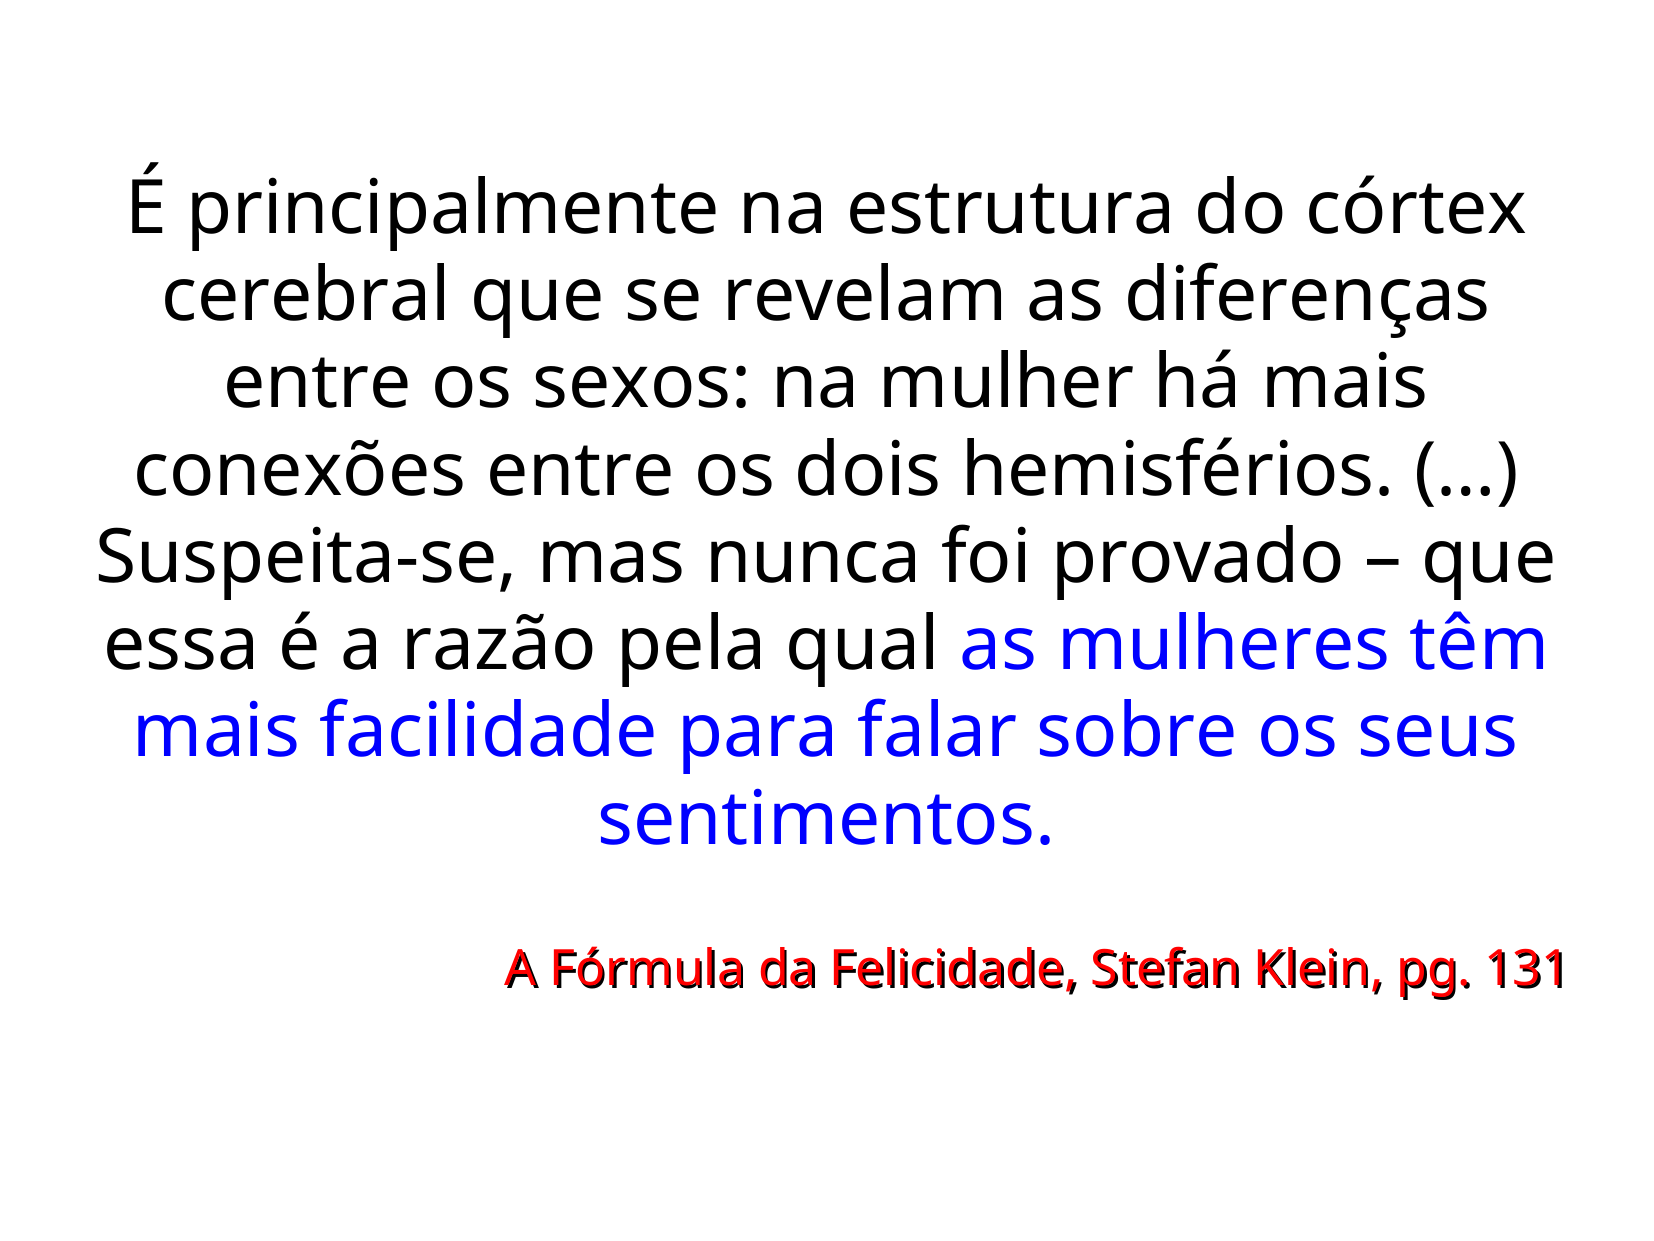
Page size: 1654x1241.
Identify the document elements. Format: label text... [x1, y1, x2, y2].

text_box É principalmente na estrutura do córtex cerebral que se revelam as diferenças entre os sexos: na mulher há mais conexões entre os dois hemisférios. (…) Suspeita-se, mas nunca foi provado – que essa é a razão pela qual as mulheres têm mais facilidade para falar sobre os seus sentimentos. A Fórmula da Felicidade, Stefan Klein, pg. 131 [82, 49, 1571, 1109]
